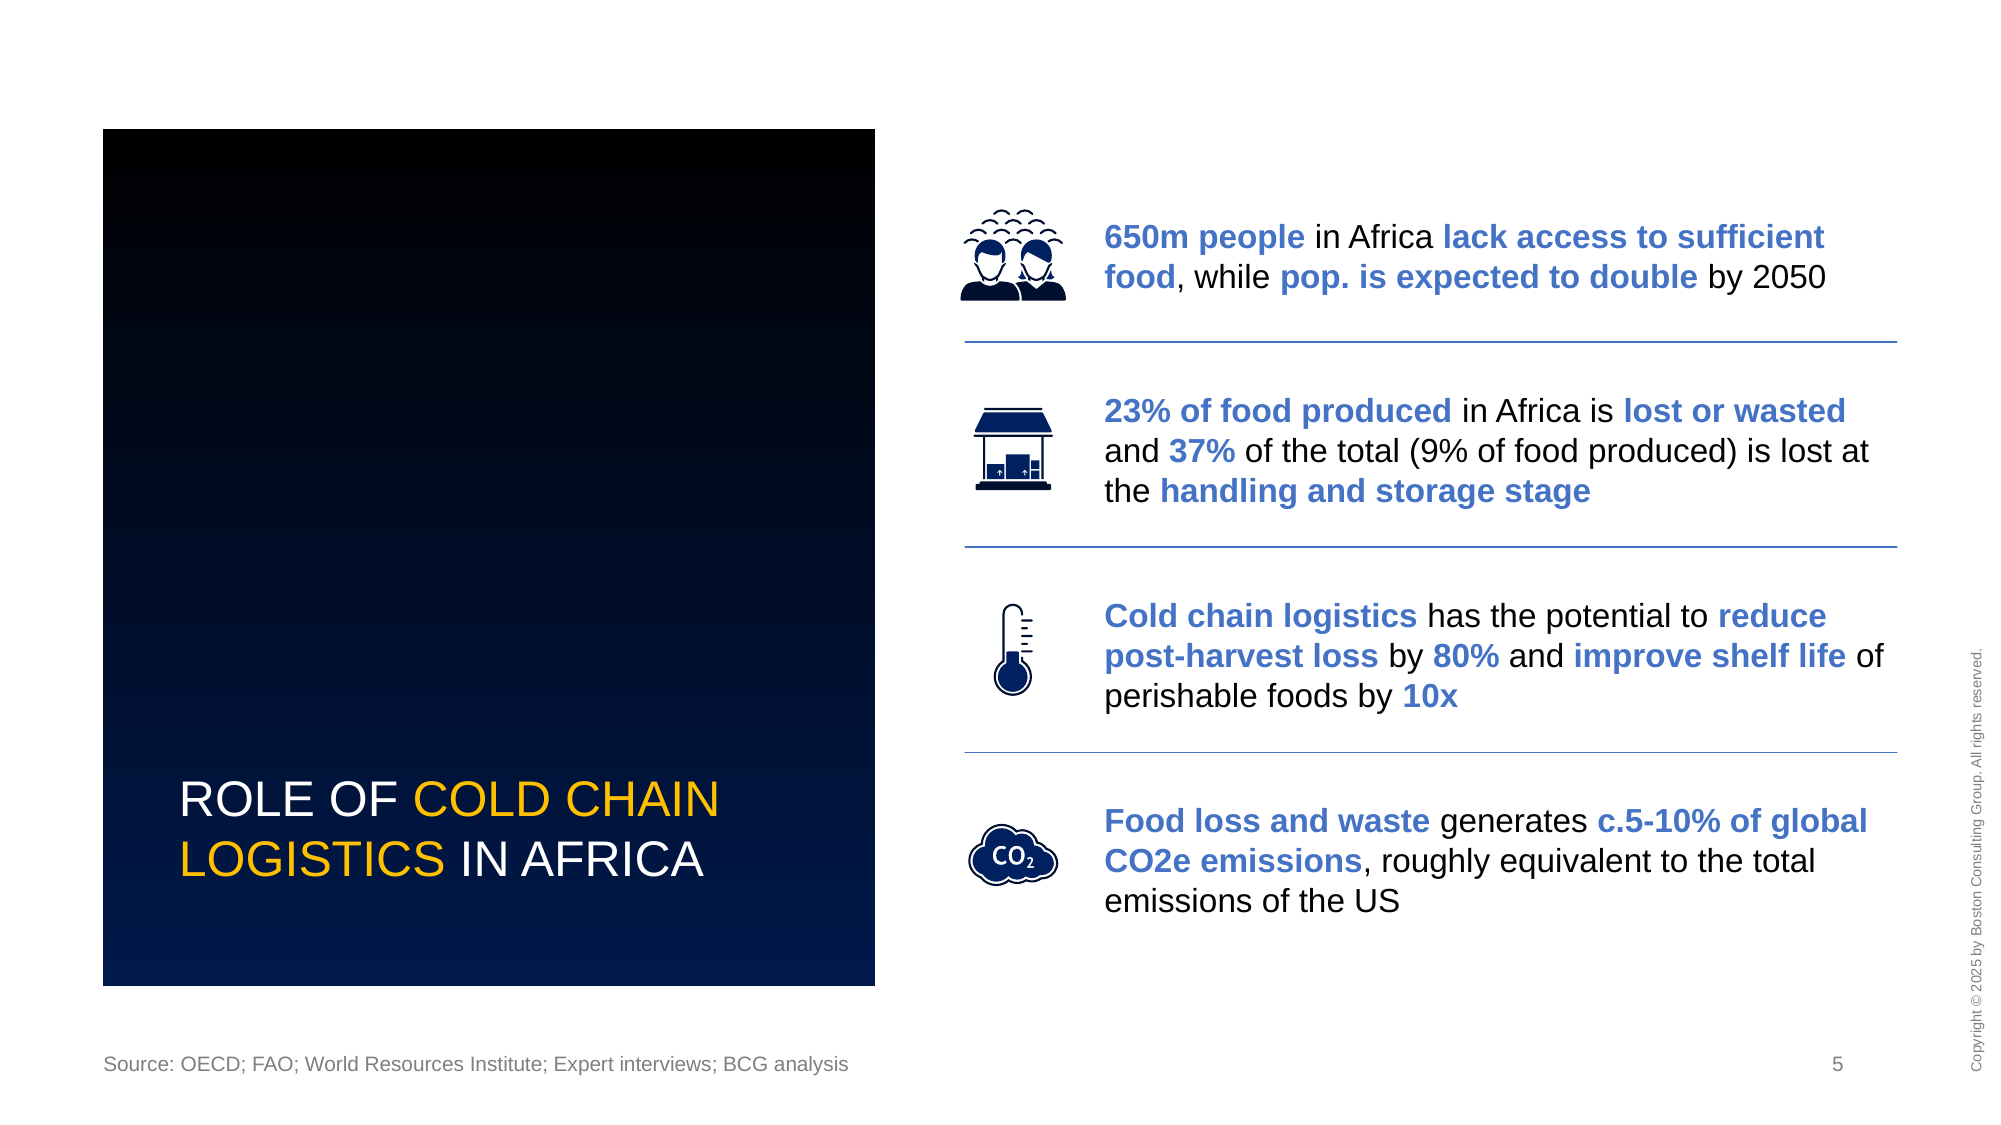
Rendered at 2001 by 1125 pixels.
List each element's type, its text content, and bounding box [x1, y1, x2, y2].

text_box Cold chain logistics has the potential to reduce post-harvest loss by 80% and improve shelf life of perishable foods by 10x [1093, 587, 1897, 713]
text_box [993, 209, 1010, 215]
text_box [973, 434, 1054, 480]
text_box 23% of food produced in Africa is lost or wasted and 37% of the total (9% of food produced) is lost at the handling and storage stage [1093, 382, 1897, 508]
text_box [960, 238, 1066, 301]
text_box [1004, 219, 1022, 225]
text_box [993, 228, 1010, 235]
text_box Food loss and waste generates c.5-10% of global CO2e emissions, roughly equivalent to the total emissions of the US [1093, 792, 1897, 918]
text_box [1016, 228, 1034, 235]
text_box [1004, 238, 1022, 245]
text_box [993, 603, 1032, 696]
text_box [1039, 228, 1057, 235]
text_box [968, 823, 1059, 887]
text_box [103, 130, 875, 986]
text_box 650m people in Africa lack access to sufficient food, while pop. is expected to double by 2050 [1093, 208, 1897, 302]
text_box [1028, 219, 1045, 225]
text_box [1031, 460, 1040, 469]
text_box [1020, 634, 1033, 638]
text_box [1016, 209, 1034, 215]
text_box Source: OECD; FAO; World Resources Institute; Expert interviews; BCG analysis [103, 1054, 1585, 1076]
text_box [970, 228, 987, 235]
text_box [974, 412, 1052, 433]
text_box ROLE OF COLD CHAIN LOGISTICS IN AFRICA [163, 766, 814, 888]
text_box [981, 219, 999, 225]
text_box [975, 481, 1052, 491]
text_box [1031, 470, 1040, 480]
text_box [983, 407, 1043, 411]
